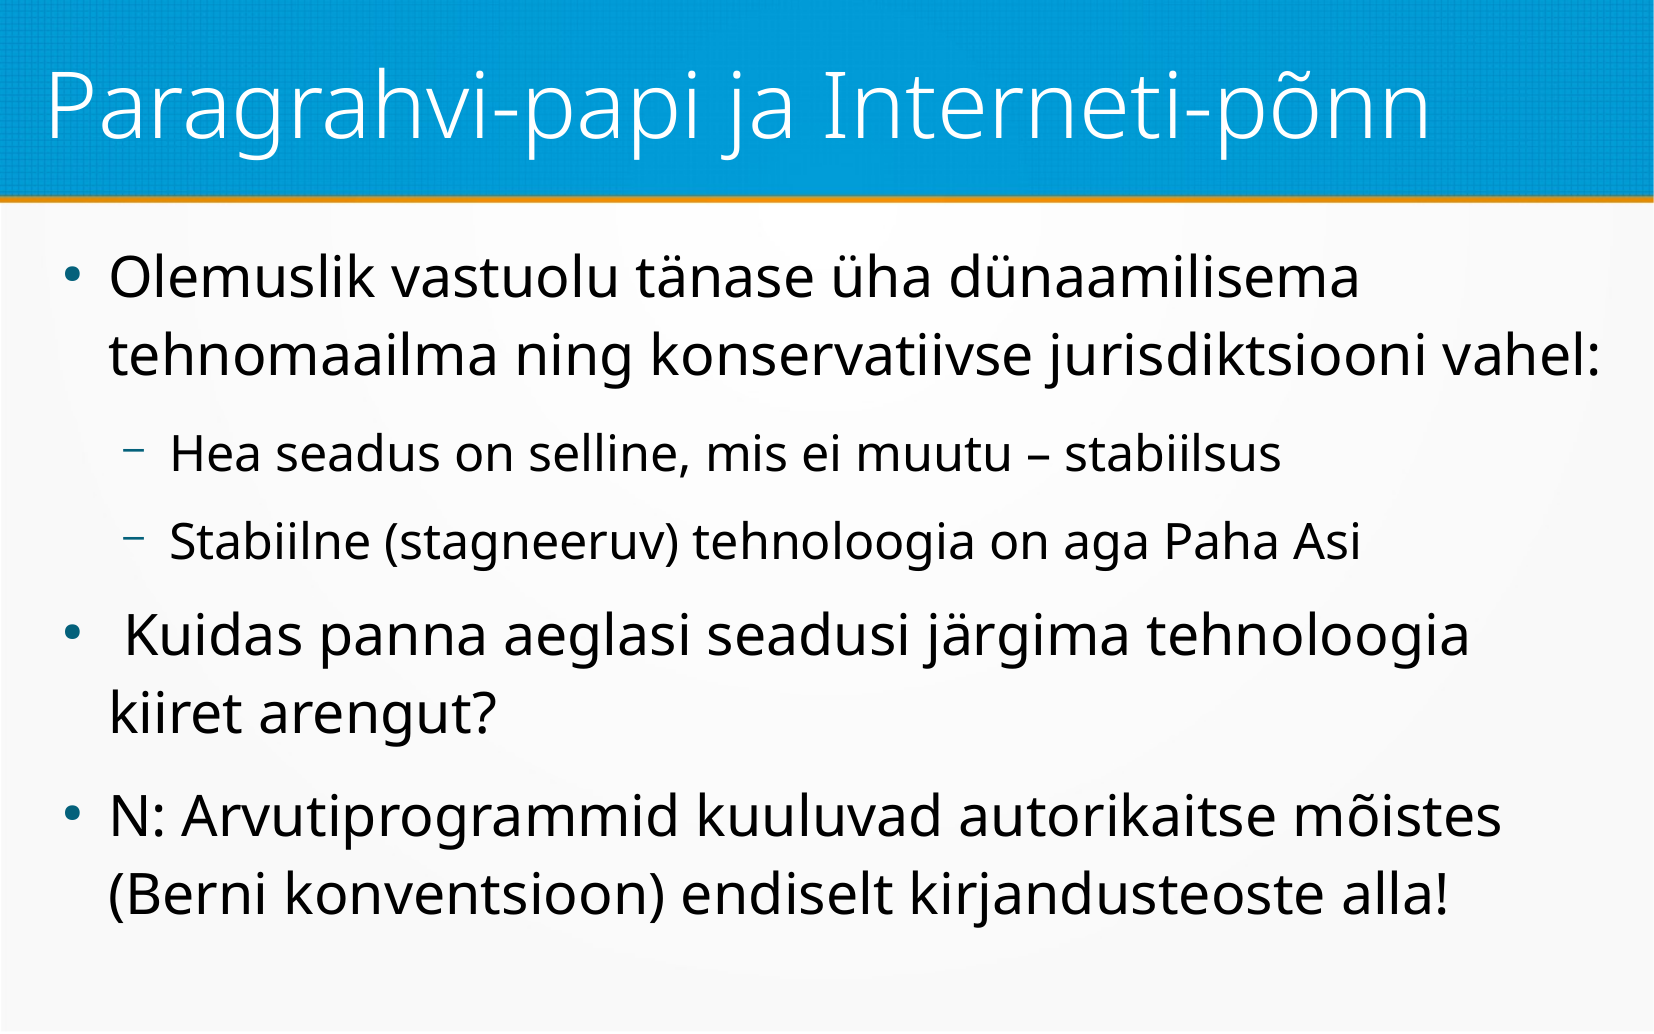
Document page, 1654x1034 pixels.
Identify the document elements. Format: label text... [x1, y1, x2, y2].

title Paragrahvi-papi ja Interneti-põnn [43, 0, 1619, 166]
picture [0, 195, 1654, 1034]
list Olemuslik vastuolu tänase üha dünaamilisema tehnomaailma ning konservatiivse jurisdiktsiooni vahel: Hea seadus on selline, mis ei muutu – stabiilsus Stabiilne (stagneeruv) tehnoloogia on aga Paha Asi Kuidas panna aeglasi seadusi järgima tehnoloogia kiiret arengut? N: Arvutiprogrammid kuuluvad autorikaitse mõistes (Berni konventsioon) endiselt kirjandusteoste alla! [47, 236, 1607, 1002]
